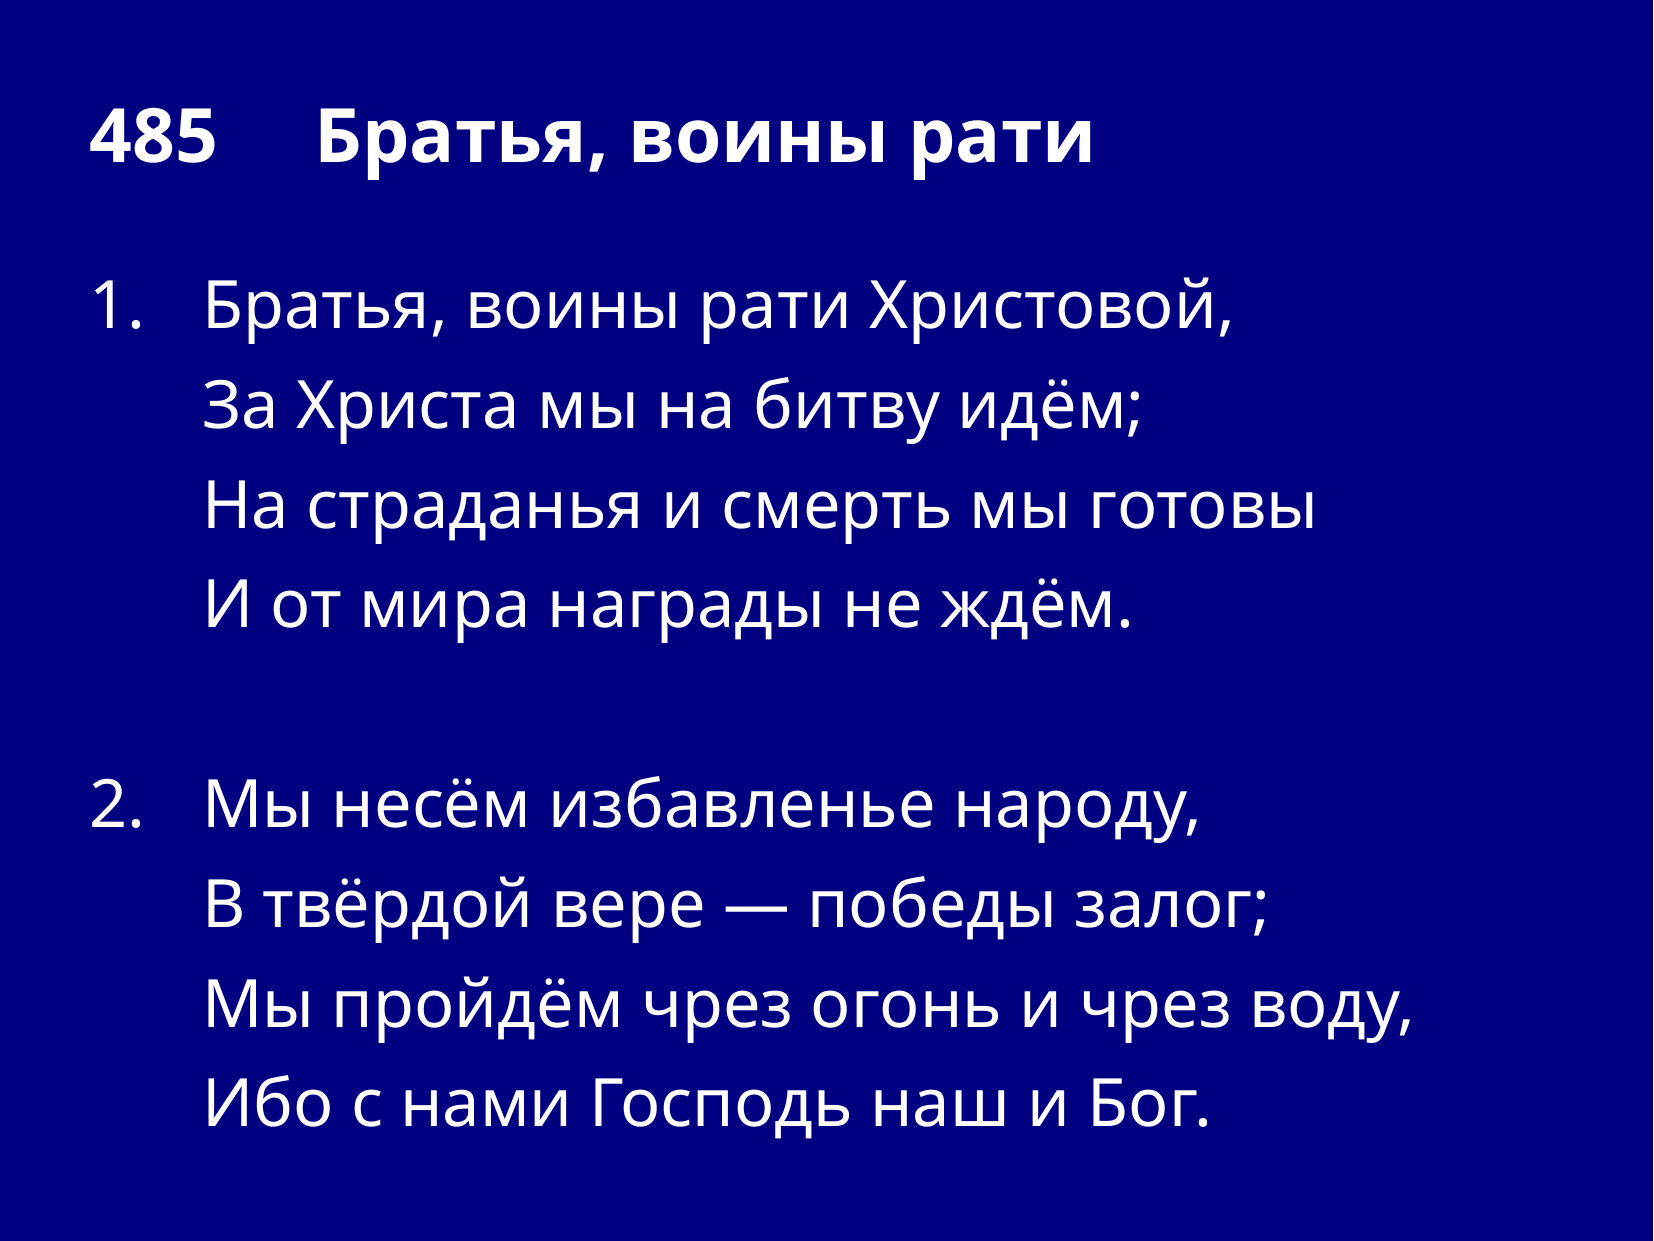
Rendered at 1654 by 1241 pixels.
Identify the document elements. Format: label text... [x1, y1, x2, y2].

text_box 1. Братья, воины рати Христовой, За Христа мы на битву идём; На страданья и смерть мы готовы И от мира награды не ждём. 2. Мы несём избавленье народу, В твёрдой вере — победы залог; Мы пройдём чрез огонь и чрез воду, Ибо с нами Господь наш и Бог. [75, 188, 1576, 1163]
text_box 485 Братья, воины рати [75, 75, 1576, 188]
